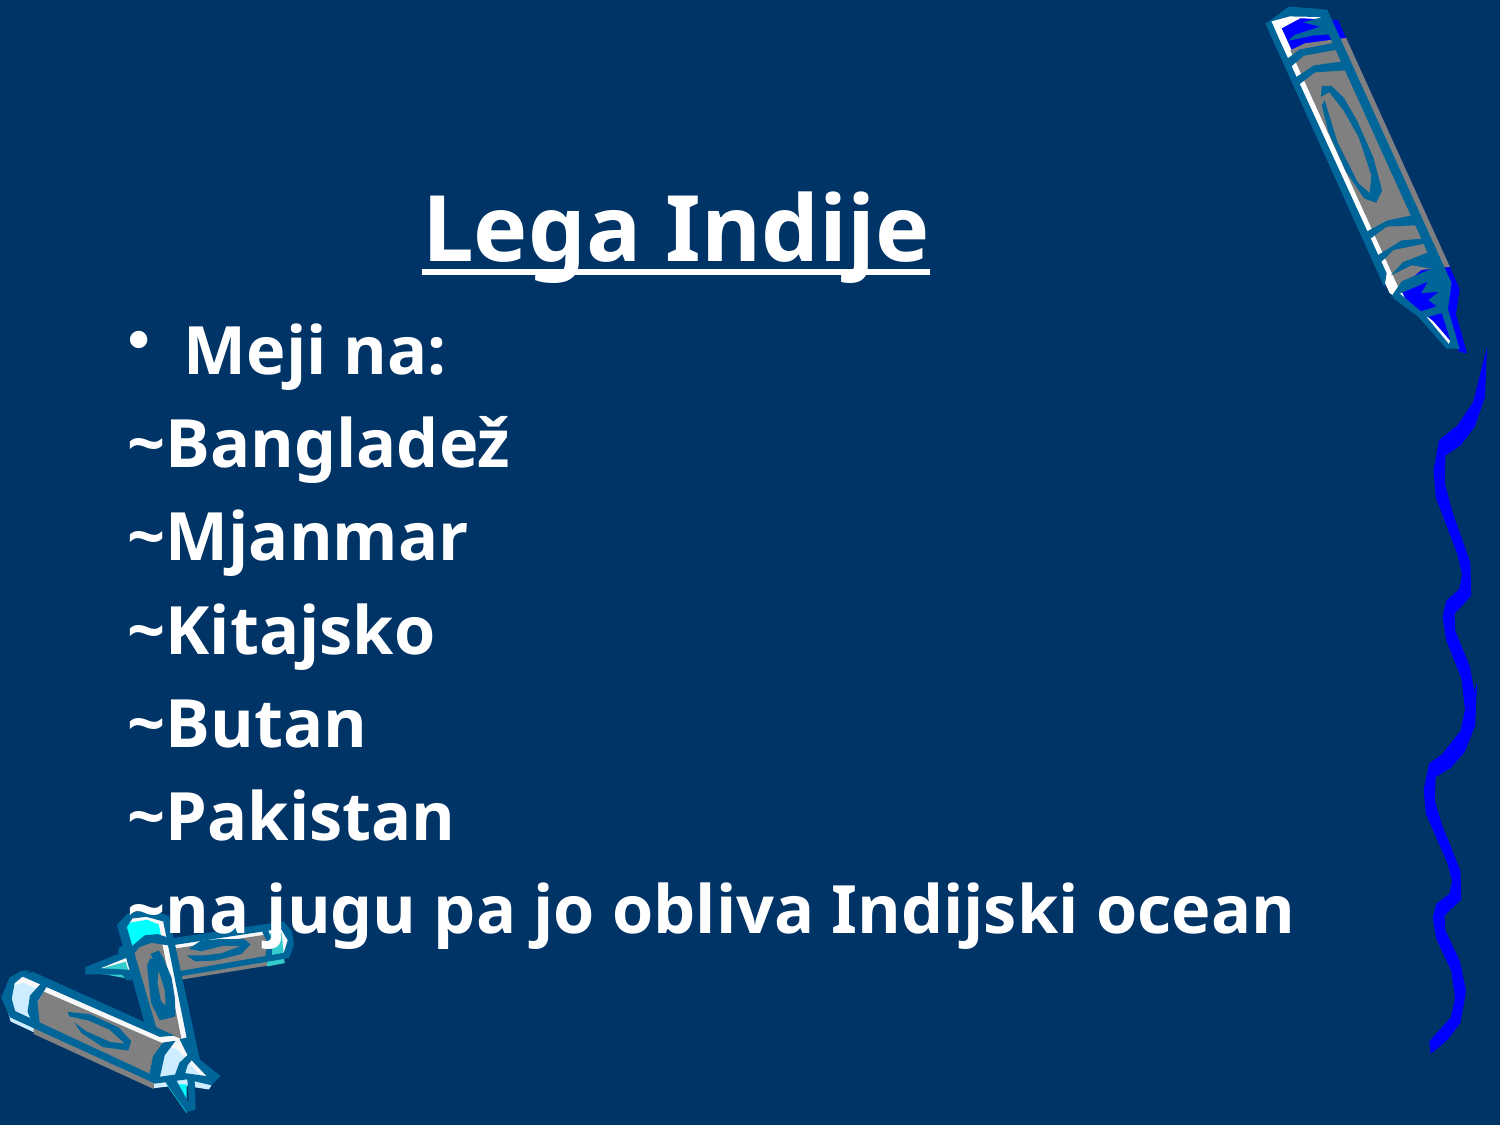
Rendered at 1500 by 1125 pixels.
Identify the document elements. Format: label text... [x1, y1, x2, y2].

list Meji na: ~Bangladež ~Mjanmar ~Kitajsko ~Butan ~Pakistan ~na jugu pa jo obliva Indijski ocean [112, 299, 1376, 1083]
title Lega Indije [112, 24, 1240, 288]
